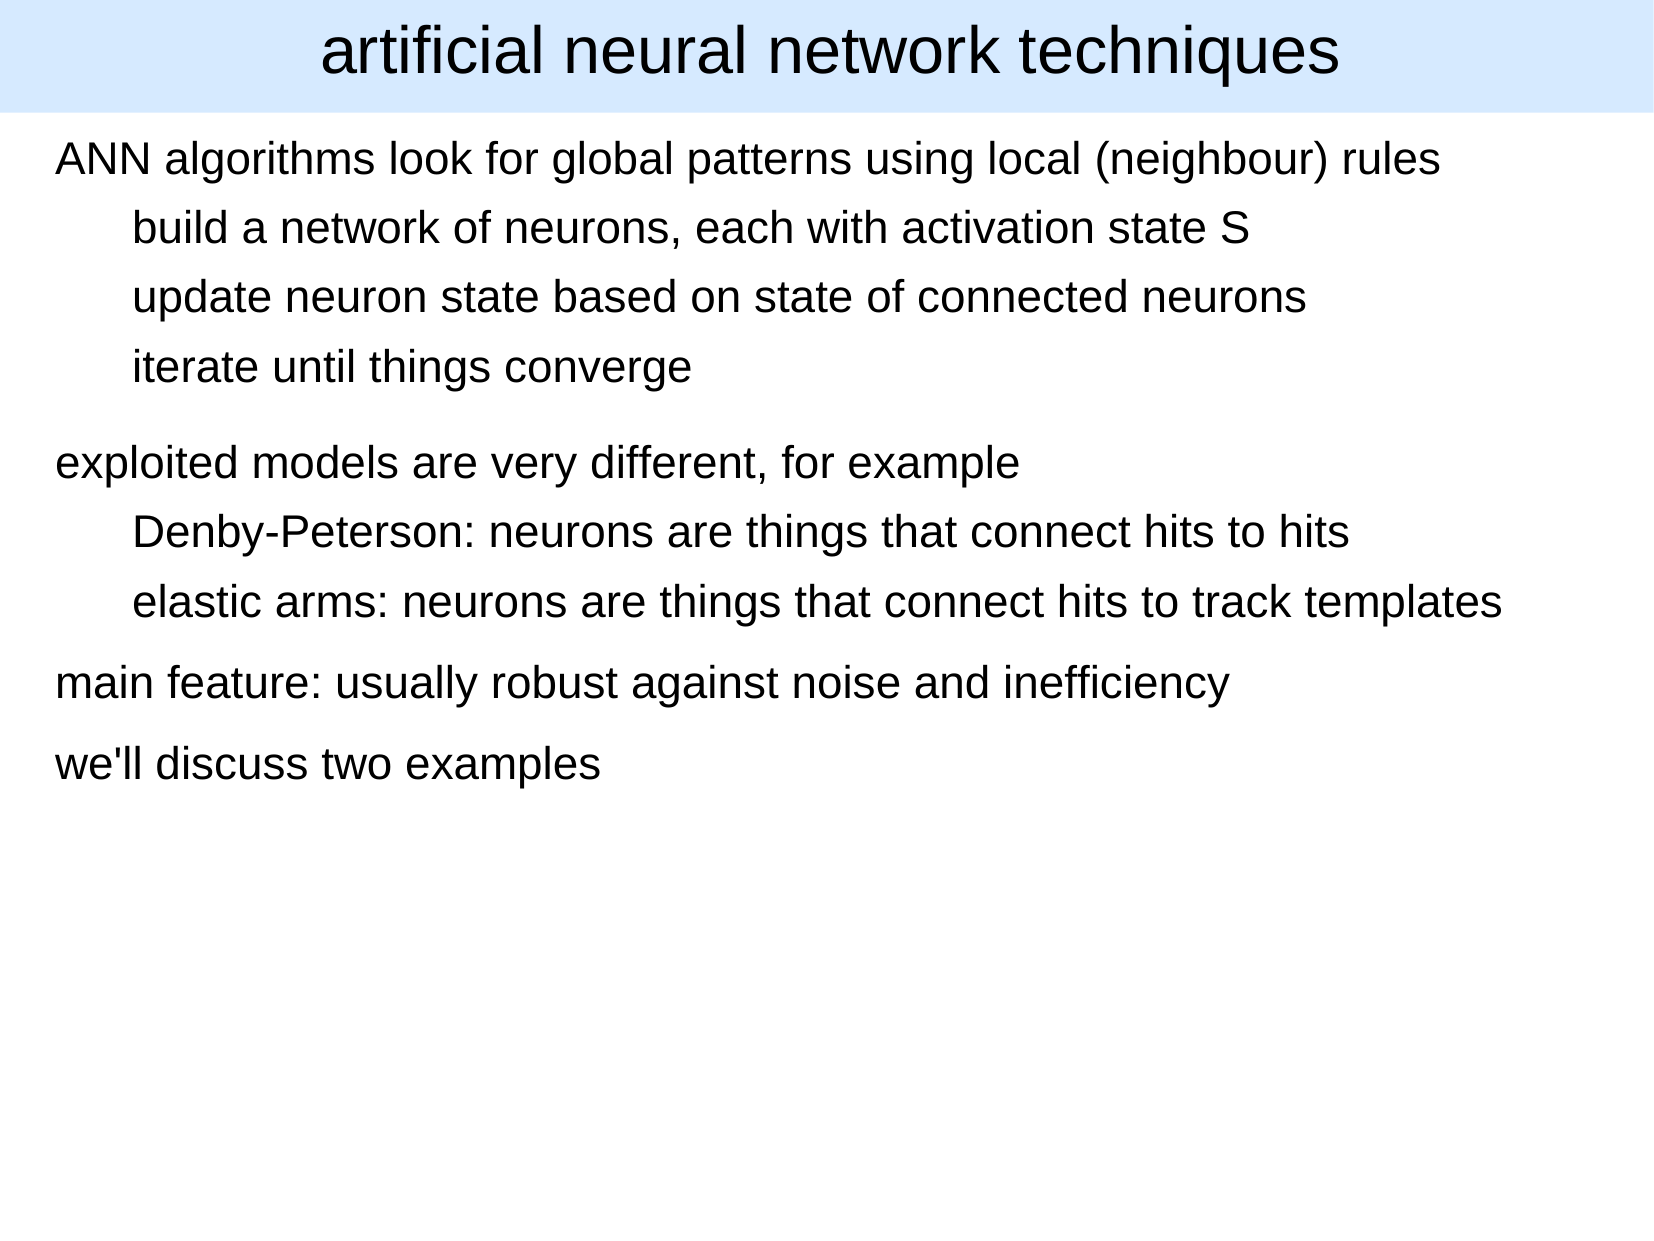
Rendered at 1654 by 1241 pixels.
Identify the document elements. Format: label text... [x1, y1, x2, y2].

title artificial neural network techniques [86, 0, 1576, 100]
list ANN algorithms look for global patterns using local (neighbour) rules build a network of neurons, each with activation state S update neuron state based on state of connected neurons iterate until things converge exploited models are very different, for example Denby-Peterson: neurons are things that connect hits to hits elastic arms: neurons are things that connect hits to track templates main feature: usually robust against noise and inefficiency we'll discuss two examples [37, 132, 1613, 940]
